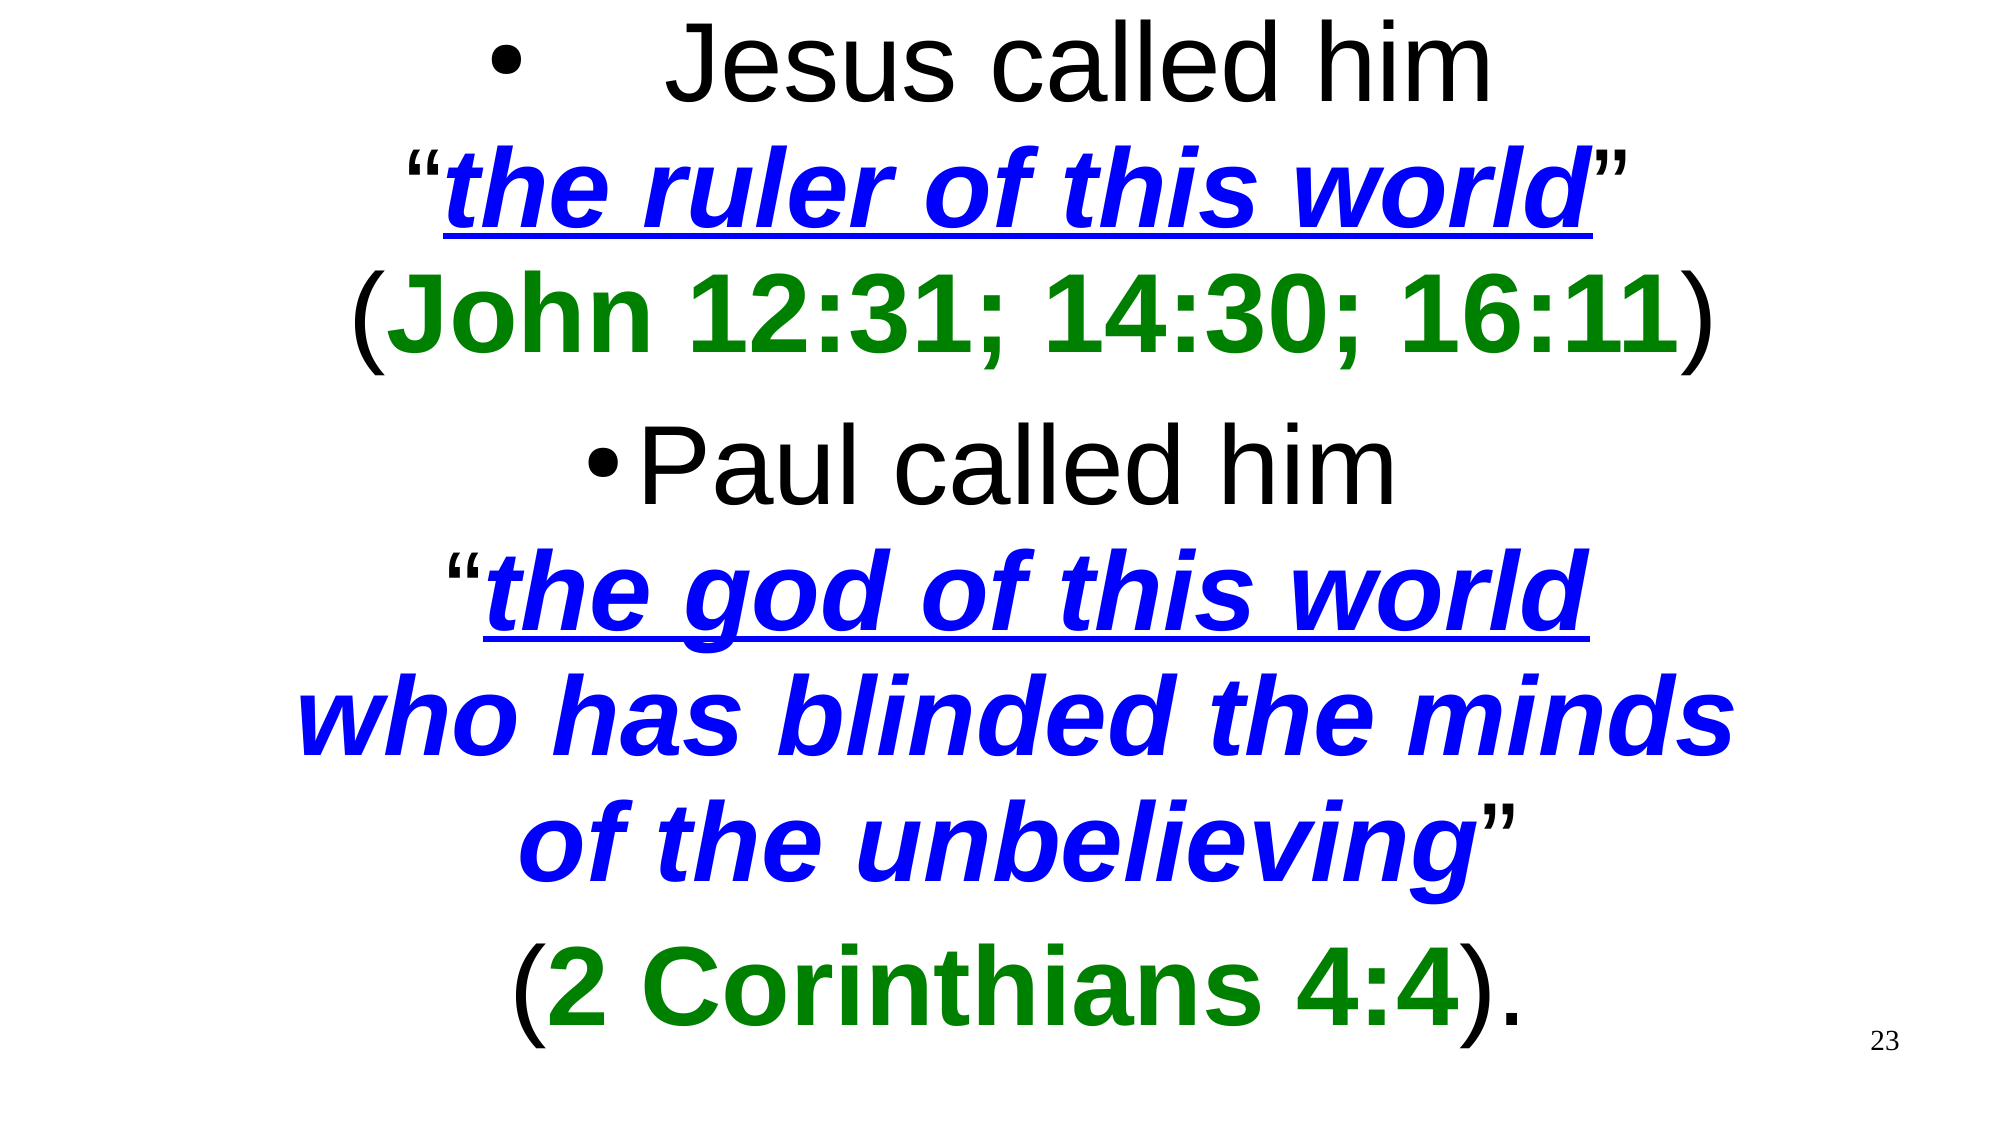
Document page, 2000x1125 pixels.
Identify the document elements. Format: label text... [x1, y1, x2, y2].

list Jesus called him “the ruler of this world” (John 12:31; 14:30; 16:11) Paul called him “the god of this world who has blinded the minds of the unbelieving” (2 Corinthians 4:4). [0, 0, 1996, 1123]
